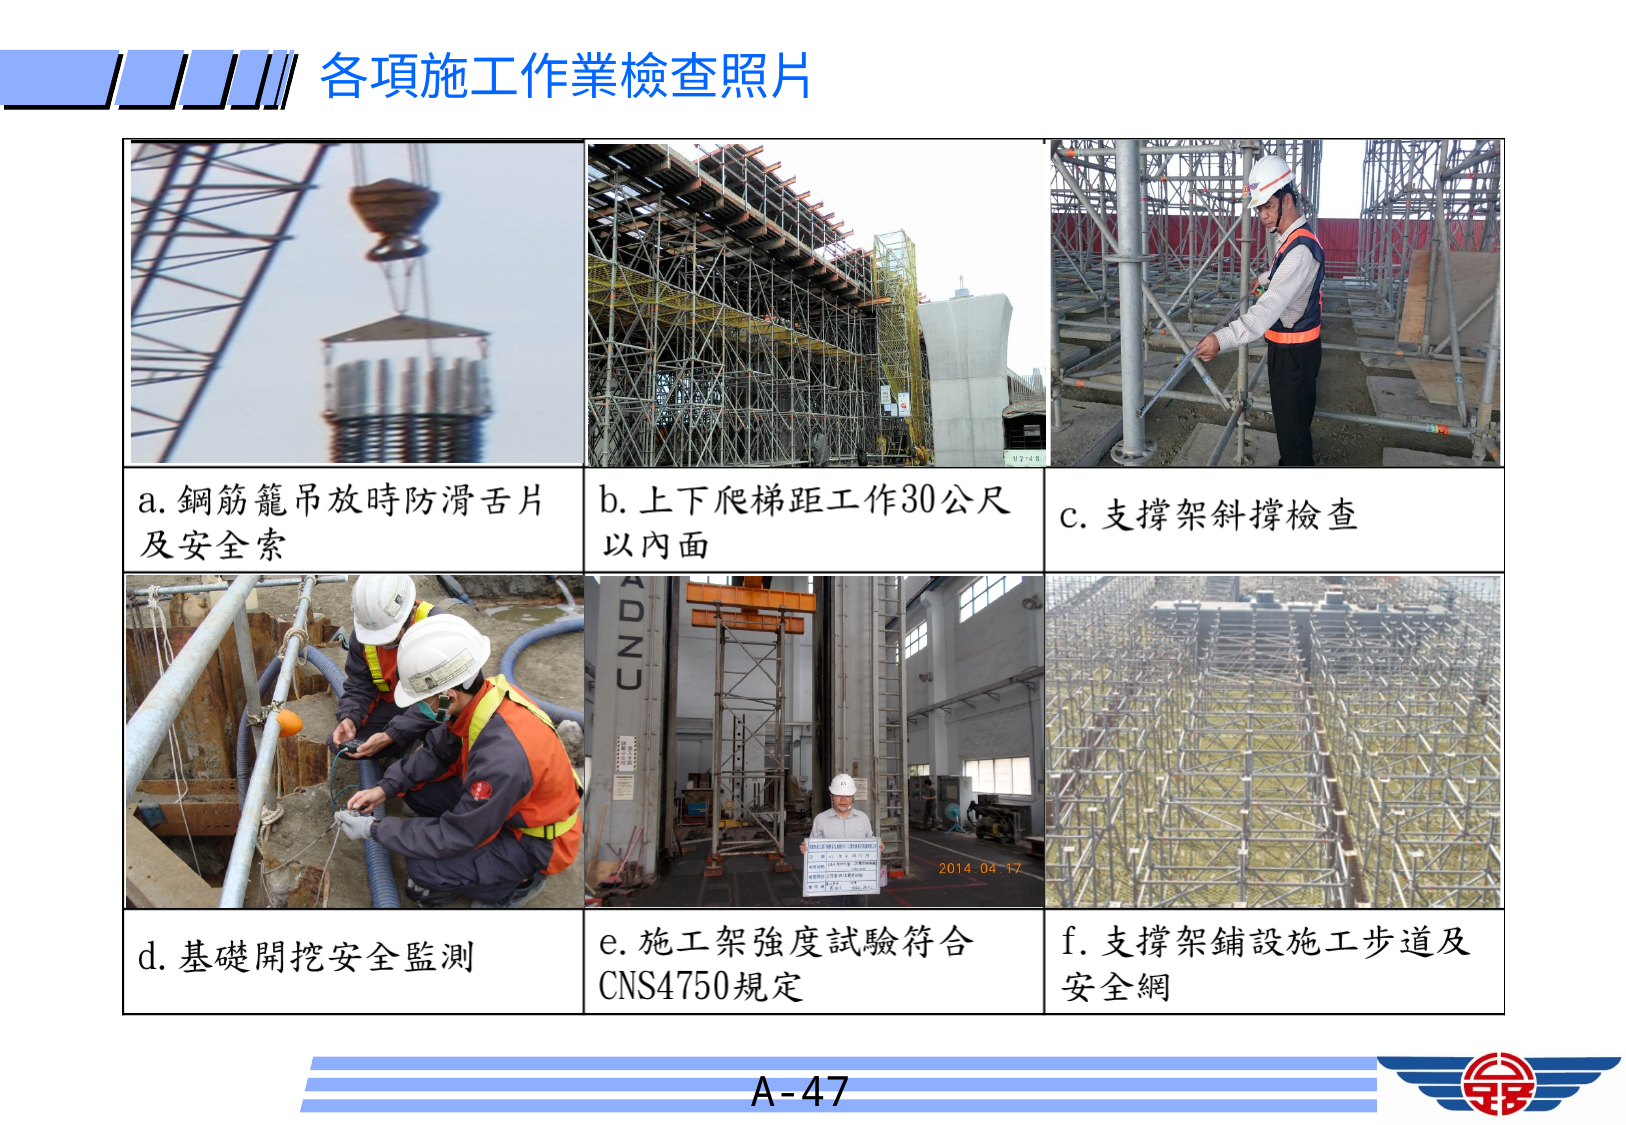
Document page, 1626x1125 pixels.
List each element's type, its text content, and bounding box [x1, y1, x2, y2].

text_box 各項施工作業檢查照片 [304, 49, 1453, 112]
picture [114, 139, 1505, 1032]
